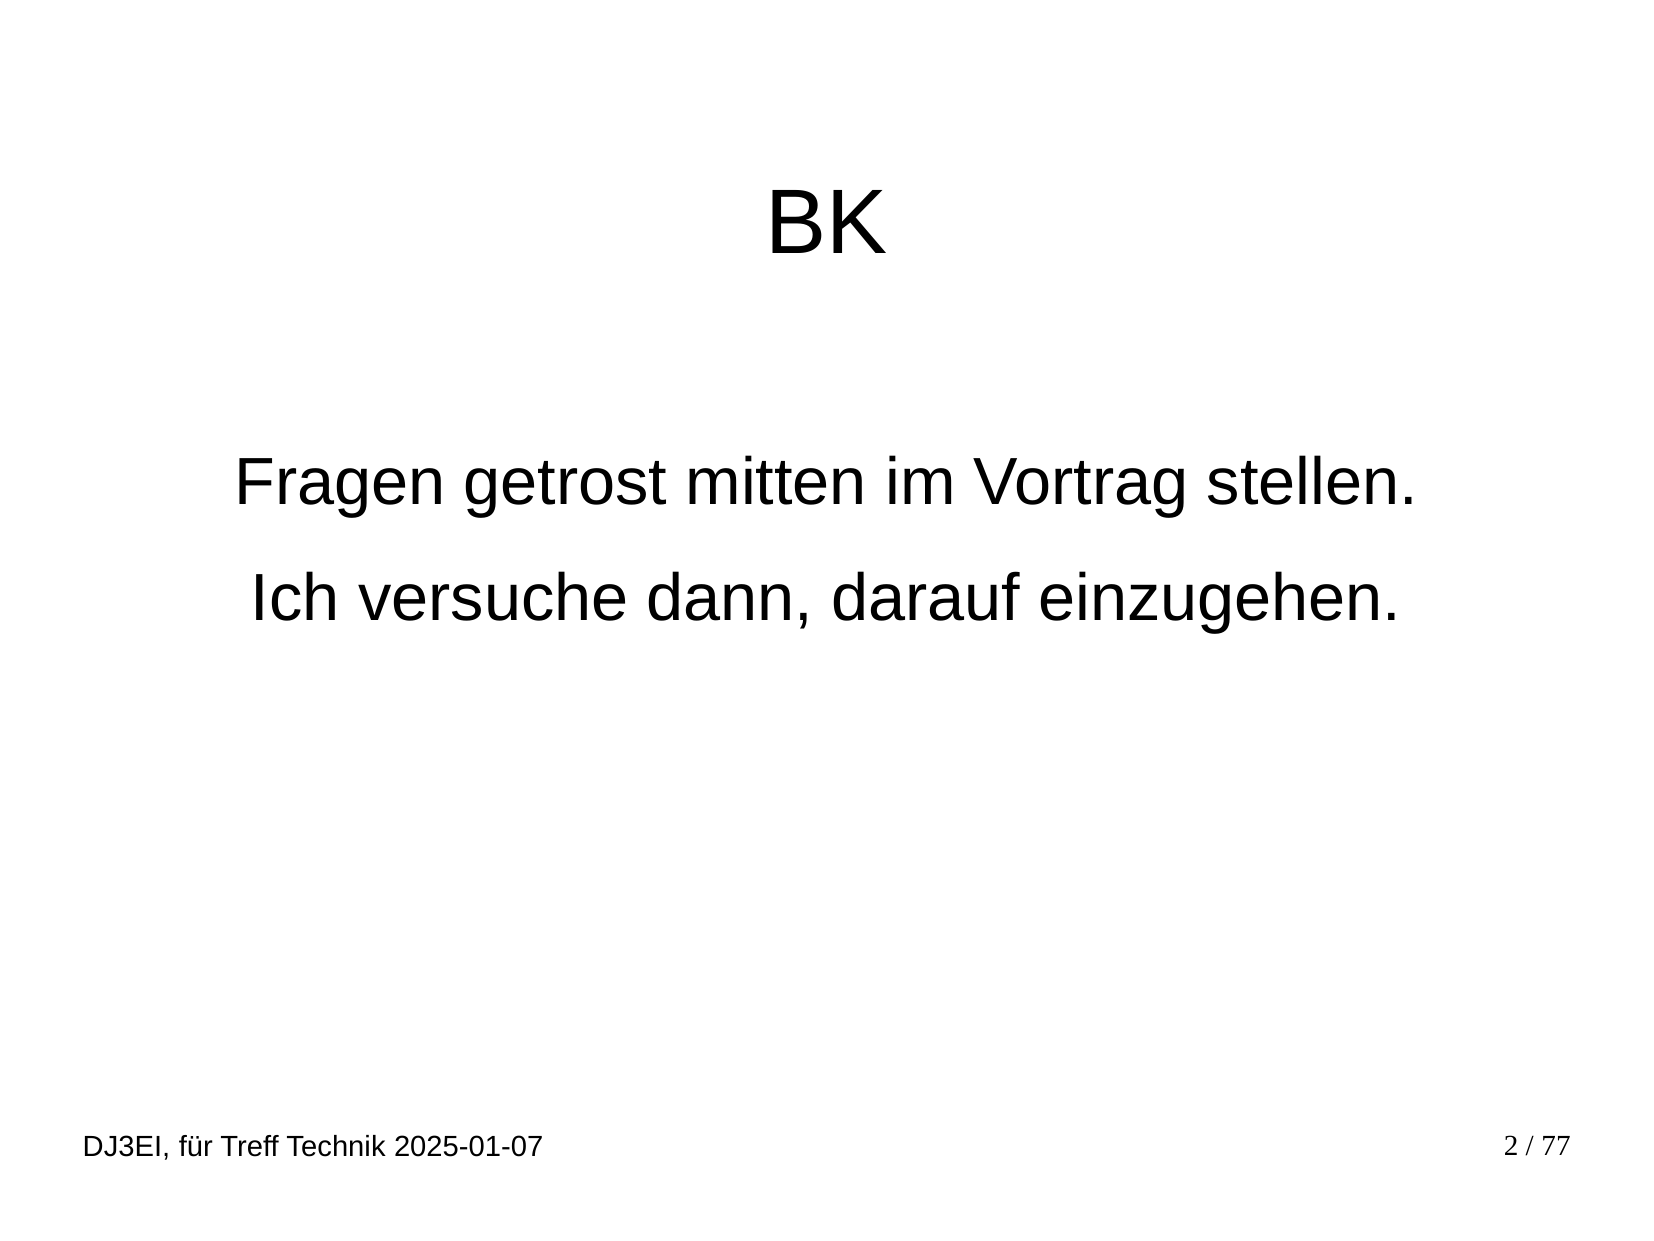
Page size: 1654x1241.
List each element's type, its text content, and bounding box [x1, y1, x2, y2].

title BK [82, 118, 1571, 326]
list Fragen getrost mitten im Vortrag stellen. Ich versuche dann, darauf einzugehen. [82, 443, 1571, 981]
